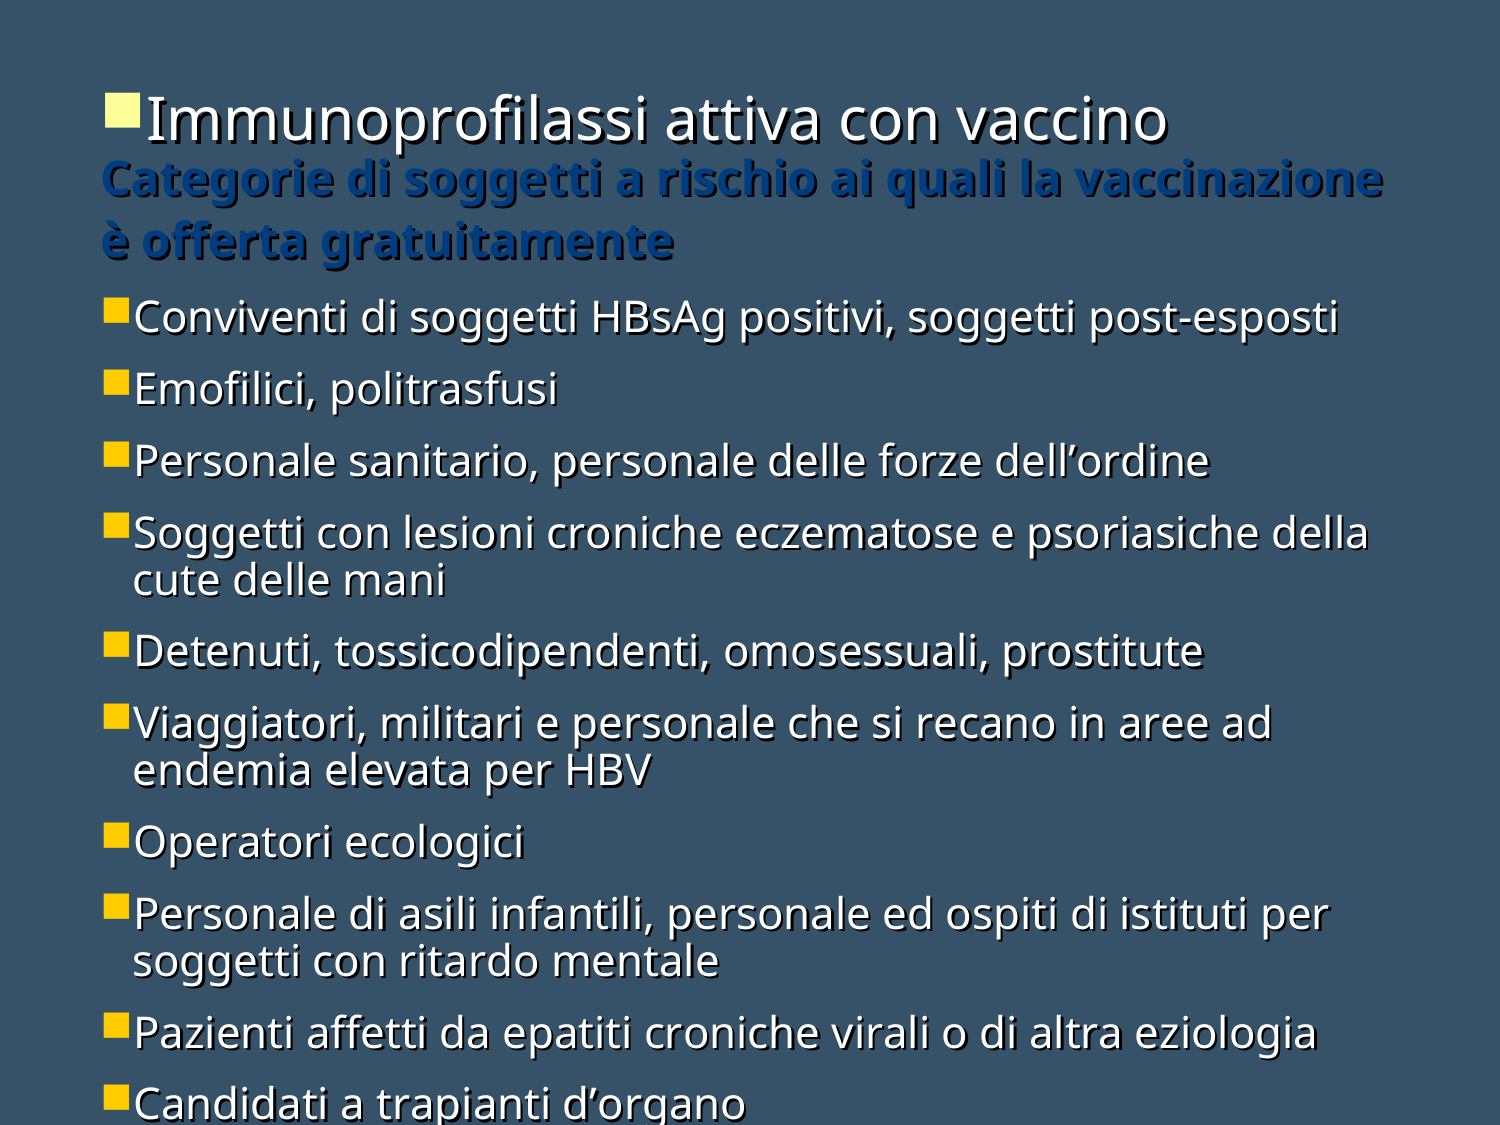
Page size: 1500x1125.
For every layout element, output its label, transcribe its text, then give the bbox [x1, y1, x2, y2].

text_box Immunoprofilassi attiva con vaccino Categorie di soggetti a rischio ai quali la vaccinazione è offerta gratuitamente Conviventi di soggetti HBsAg positivi, soggetti post-esposti Emofilici, politrasfusi Personale sanitario, personale delle forze dell’ordine Soggetti con lesioni croniche eczematose e psoriasiche della cute delle mani Detenuti, tossicodipendenti, omosessuali, prostitute Viaggiatori, militari e personale che si recano in aree ad endemia elevata per HBV Operatori ecologici Personale di asili infantili, personale ed ospiti di istituti per soggetti con ritardo mentale Pazienti affetti da epatiti croniche virali o di altra eziologia Candidati a trapianti d’organo [100, 88, 1388, 1125]
